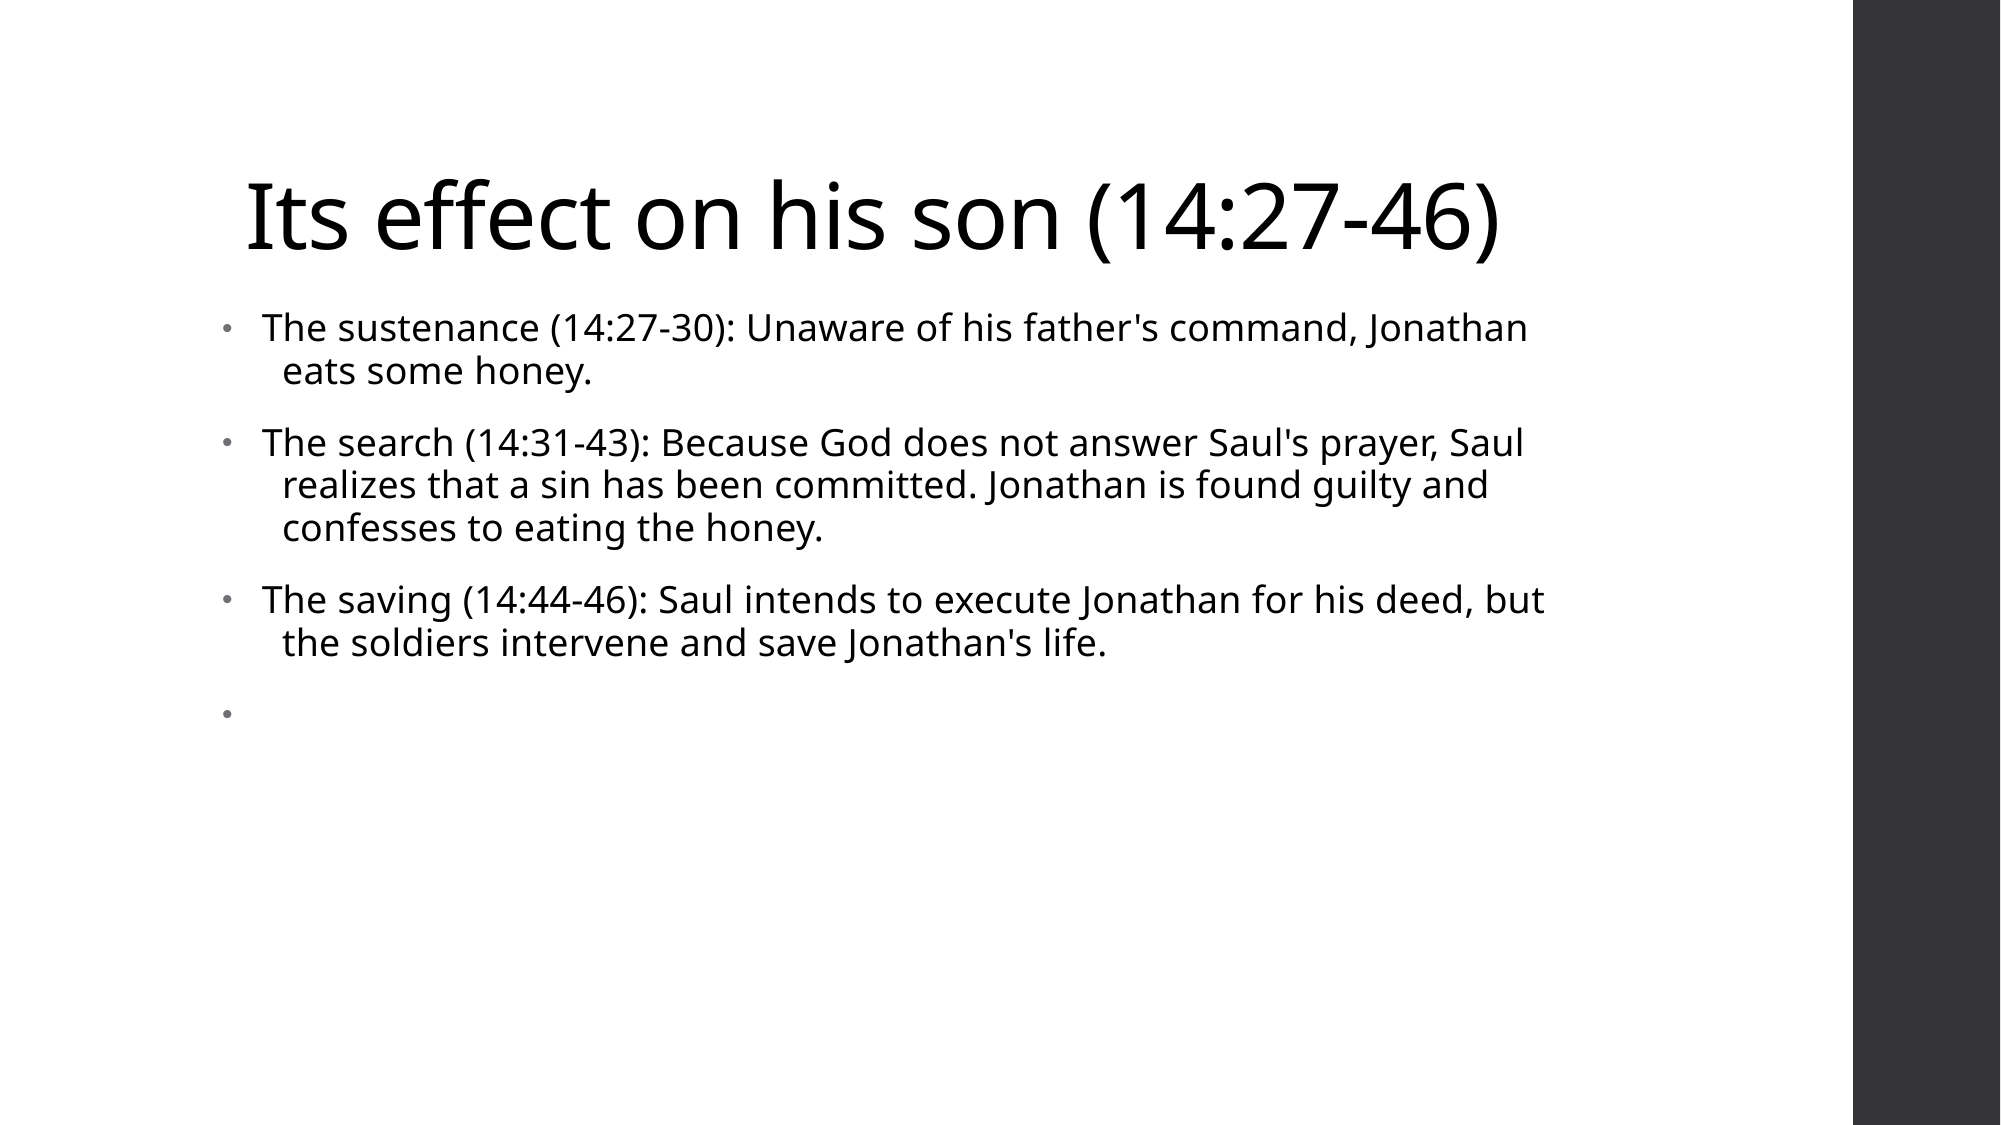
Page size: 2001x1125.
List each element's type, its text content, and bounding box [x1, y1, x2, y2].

list The sustenance (14:27-30): Unaware of his father's command, Jonathan eats some honey. The search (14:31-43): Because God does not answer Saul's prayer, Saul realizes that a sin has been committed. Jonathan is found guilty and confesses to eating the honey. The saving (14:44-46): Saul intends to execute Jonathan for his deed, but the soldiers intervene and save Jonathan's life. [206, 299, 1617, 1014]
title Its effect on his son (14:27-46) [206, 60, 1797, 278]
